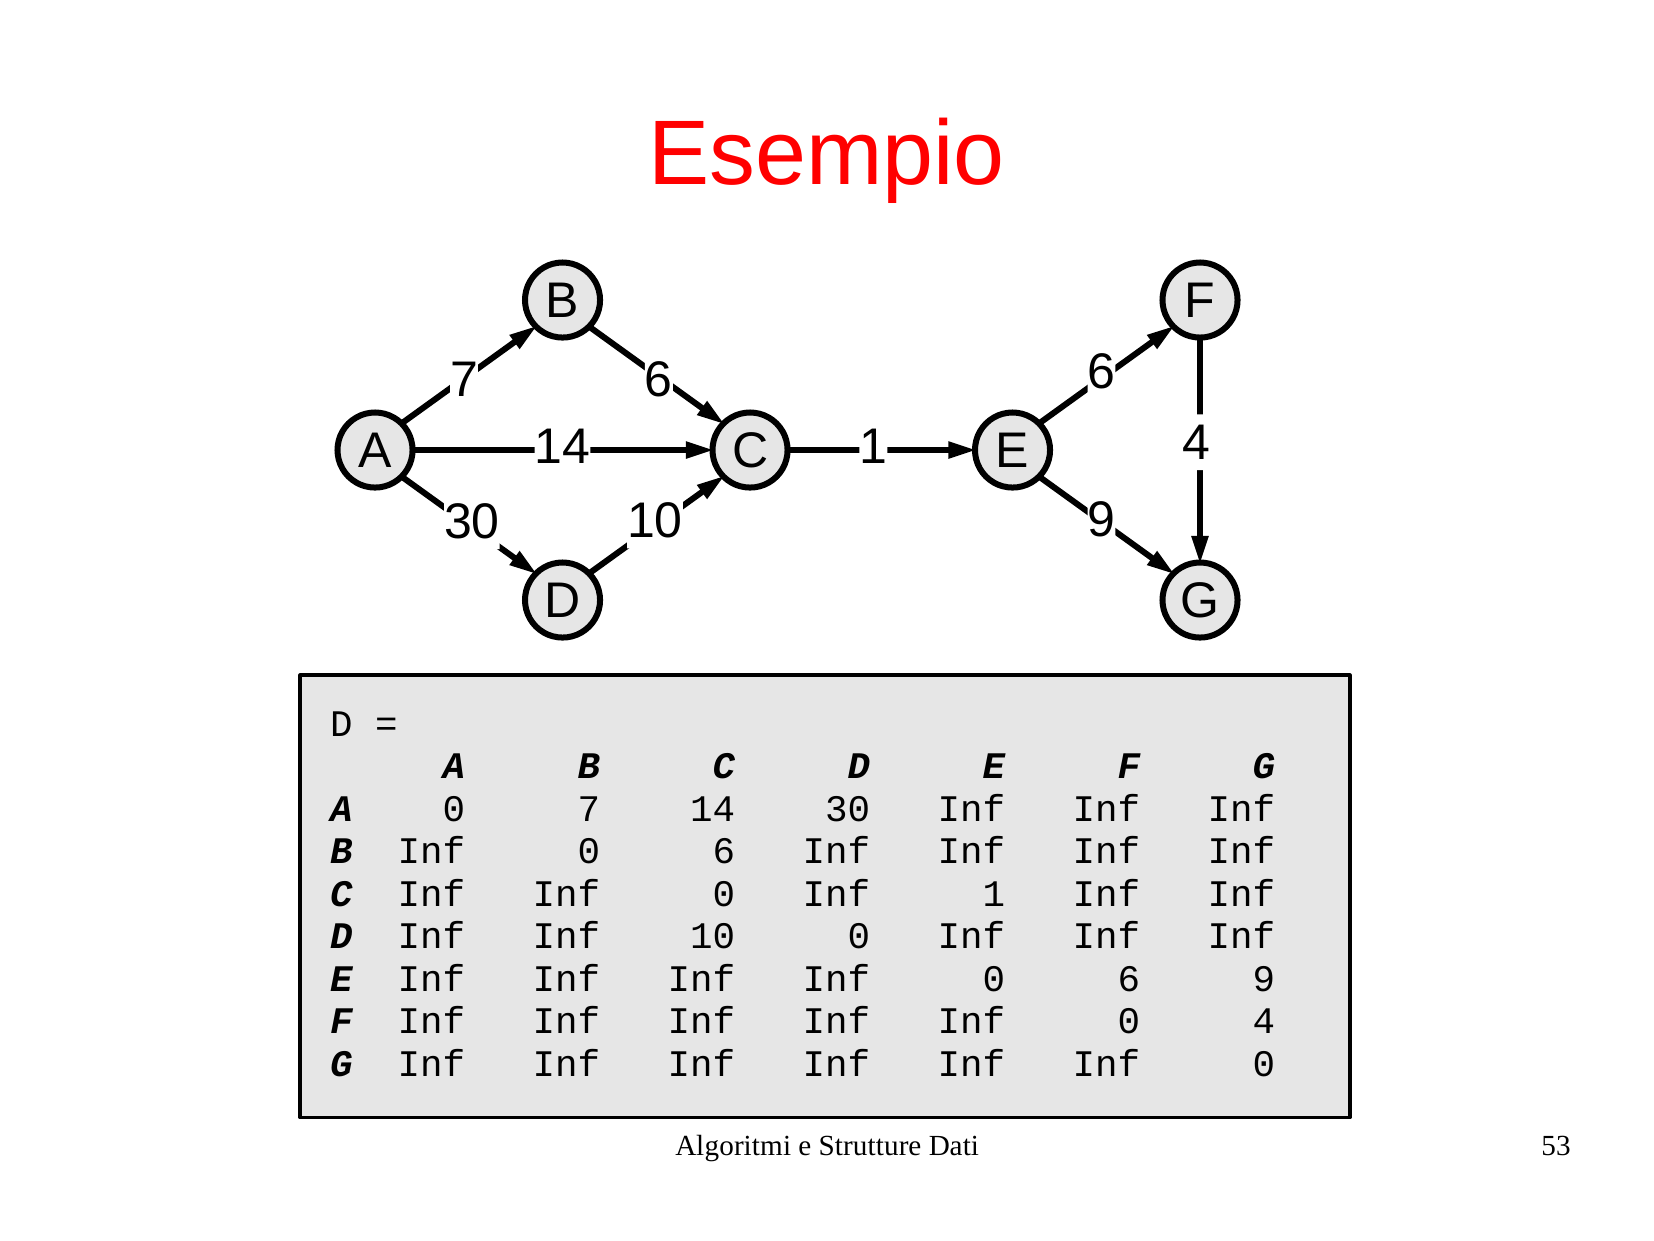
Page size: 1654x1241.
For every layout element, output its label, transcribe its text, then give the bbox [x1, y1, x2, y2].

text_box A [337, 412, 413, 488]
text_box 10 [627, 492, 683, 549]
text_box 6 [644, 350, 673, 407]
text_box D [525, 562, 601, 638]
text_box 7 [450, 350, 478, 407]
text_box 6 [1087, 343, 1116, 366]
text_box F [1162, 262, 1238, 338]
text_box 30 [444, 493, 500, 550]
text_box E [975, 412, 1051, 488]
text_box C [712, 412, 788, 488]
text_box 4 [1181, 460, 1210, 471]
text_box 1 [859, 418, 888, 475]
text_box [1075, 366, 1654, 460]
title Esempio [82, 49, 1571, 257]
text_box 14 [534, 418, 591, 475]
text_box D = A B C D E F G A 0 7 14 30 Inf Inf Inf B Inf 0 6 Inf Inf Inf Inf C Inf Inf 0 Inf 1 Inf Inf D Inf Inf 10 0 Inf Inf Inf E Inf Inf Inf Inf 0 6 9 F Inf Inf Inf Inf Inf 0 4 G Inf Inf Inf Inf Inf Inf 0 [300, 675, 1351, 1118]
text_box B [525, 262, 601, 338]
text_box G [1162, 562, 1238, 638]
text_box 9 [1087, 491, 1116, 547]
